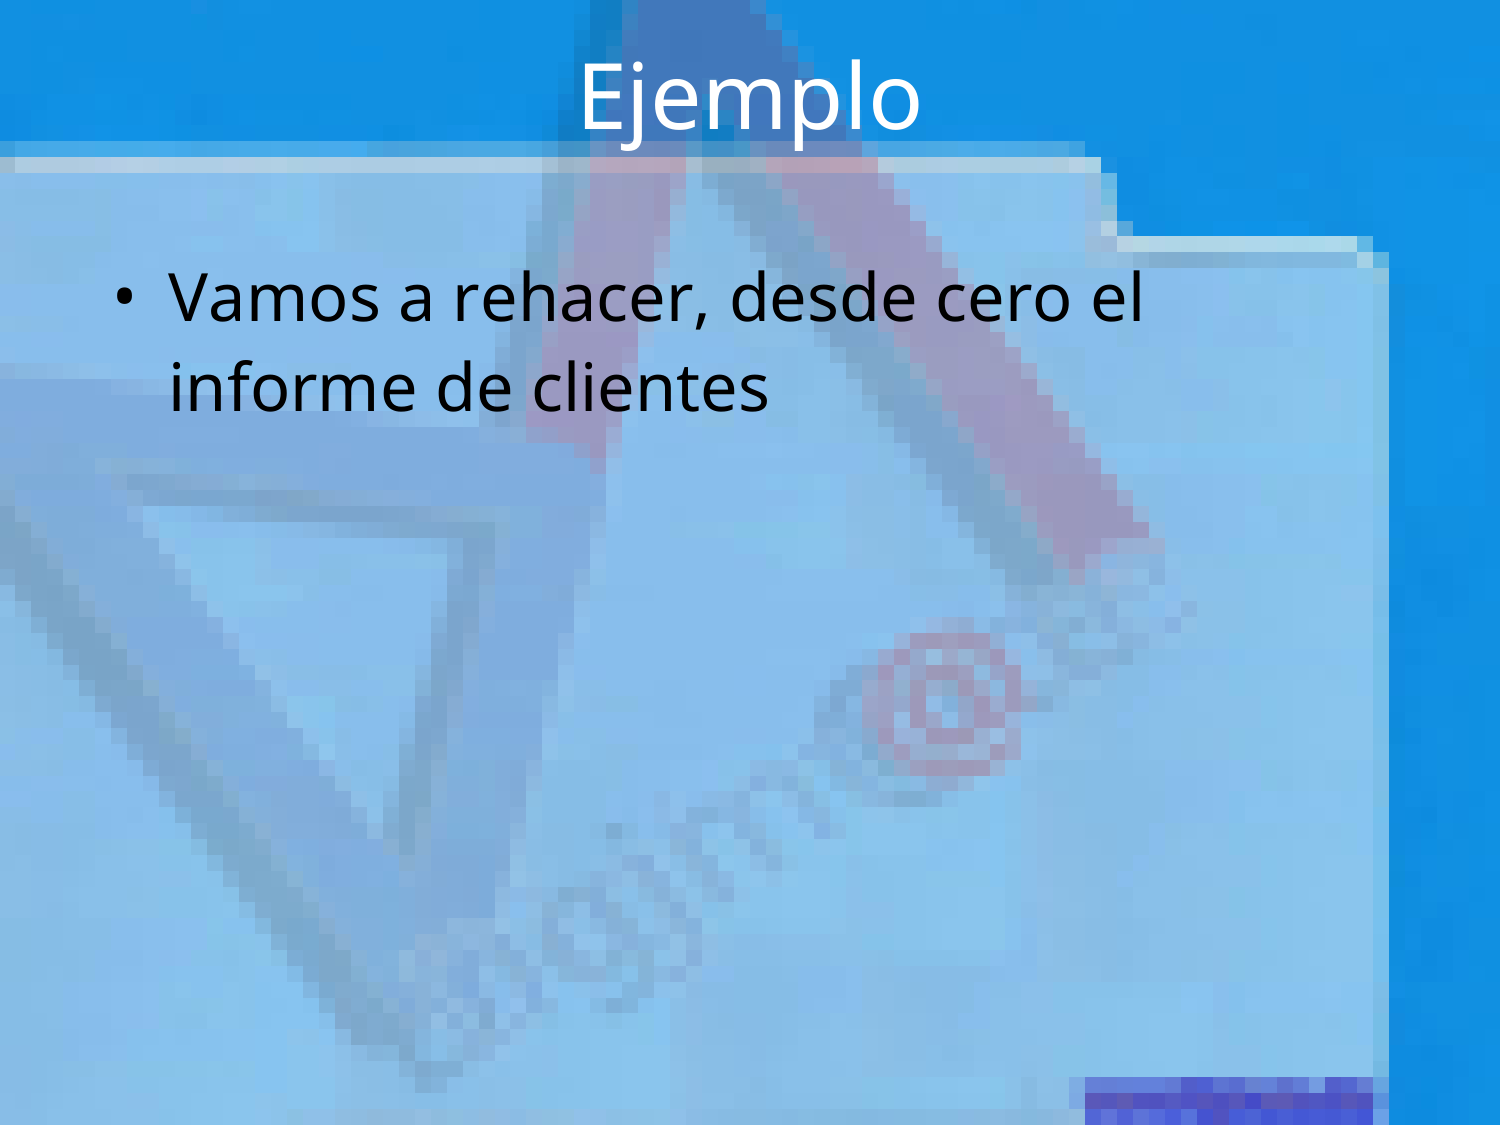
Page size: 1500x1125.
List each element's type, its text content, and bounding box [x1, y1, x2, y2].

title Ejemplo [112, 0, 1388, 214]
list Vamos a rehacer, desde cero el informe de clientes [112, 249, 1388, 1001]
picture [0, 0, 1500, 1125]
